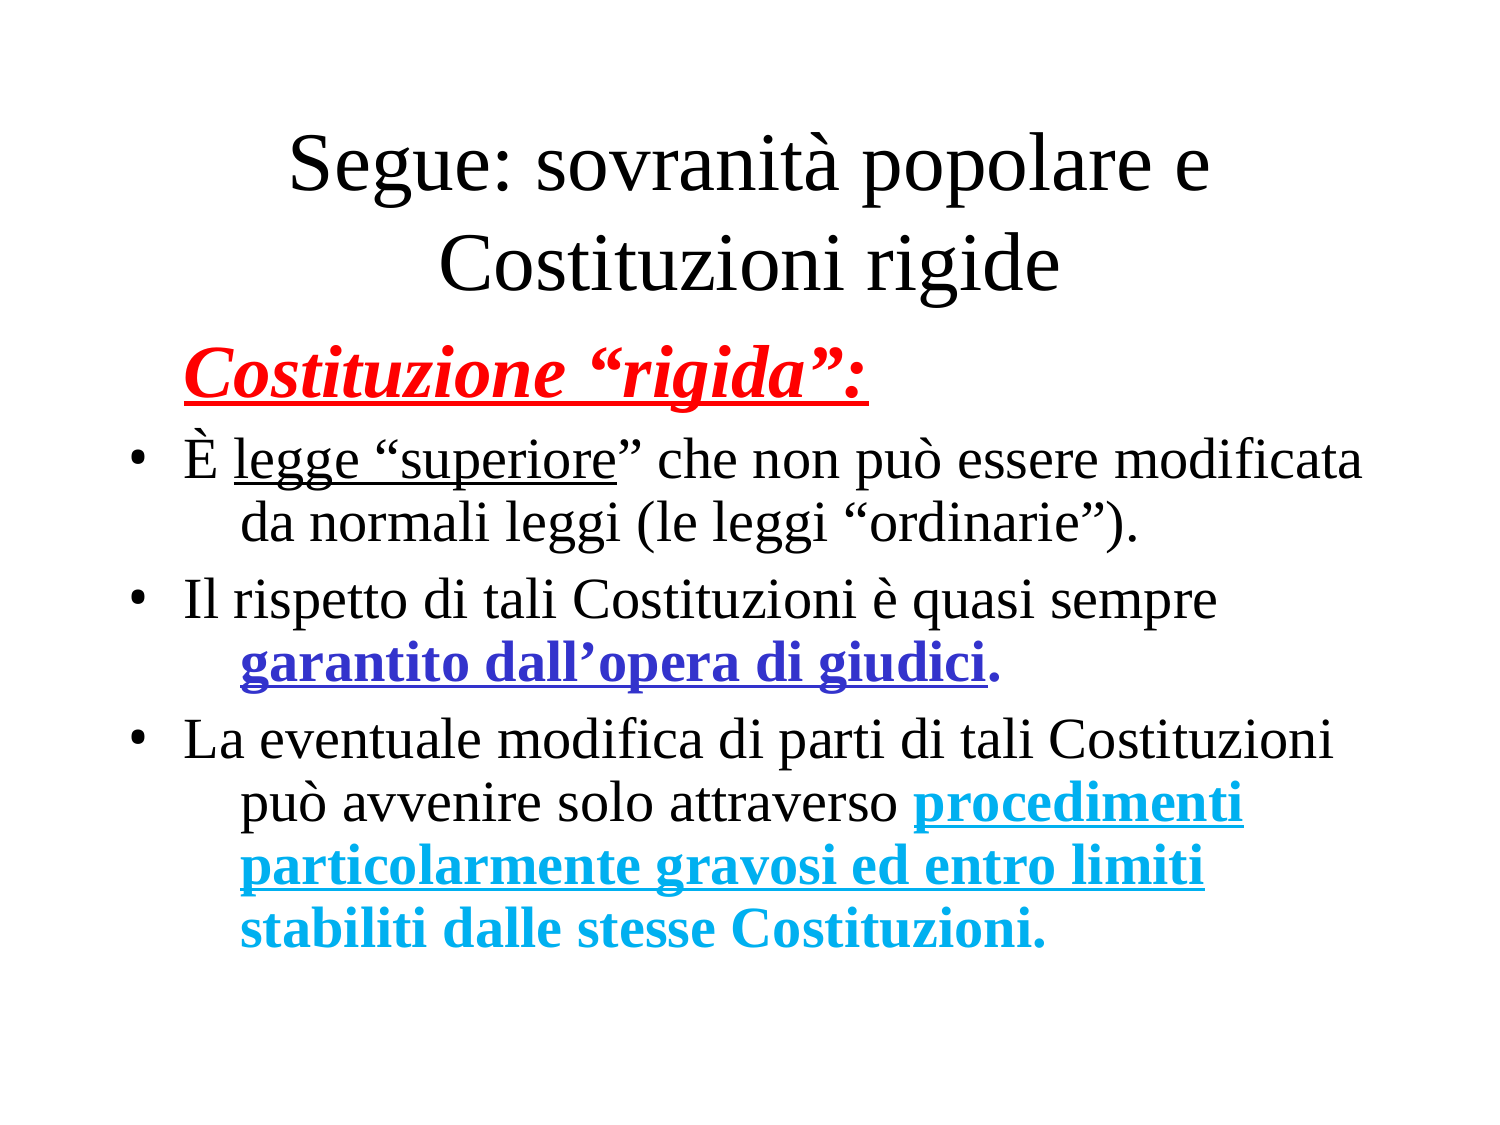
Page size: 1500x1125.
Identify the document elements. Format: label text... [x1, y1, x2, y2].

title Segue: sovranità popolare e Costituzioni rigide [112, 99, 1388, 288]
list Costituzione “rigida”: È legge “superiore” che non può essere modificata da normali leggi (le leggi “ordinarie”). Il rispetto di tali Costituzioni è quasi sempre garantito dall’opera di giudici. La eventuale modifica di parti di tali Costituzioni può avvenire solo attraverso procedimenti particolarmente gravosi ed entro limiti stabiliti dalle stesse Costituzioni. [112, 324, 1388, 1000]
